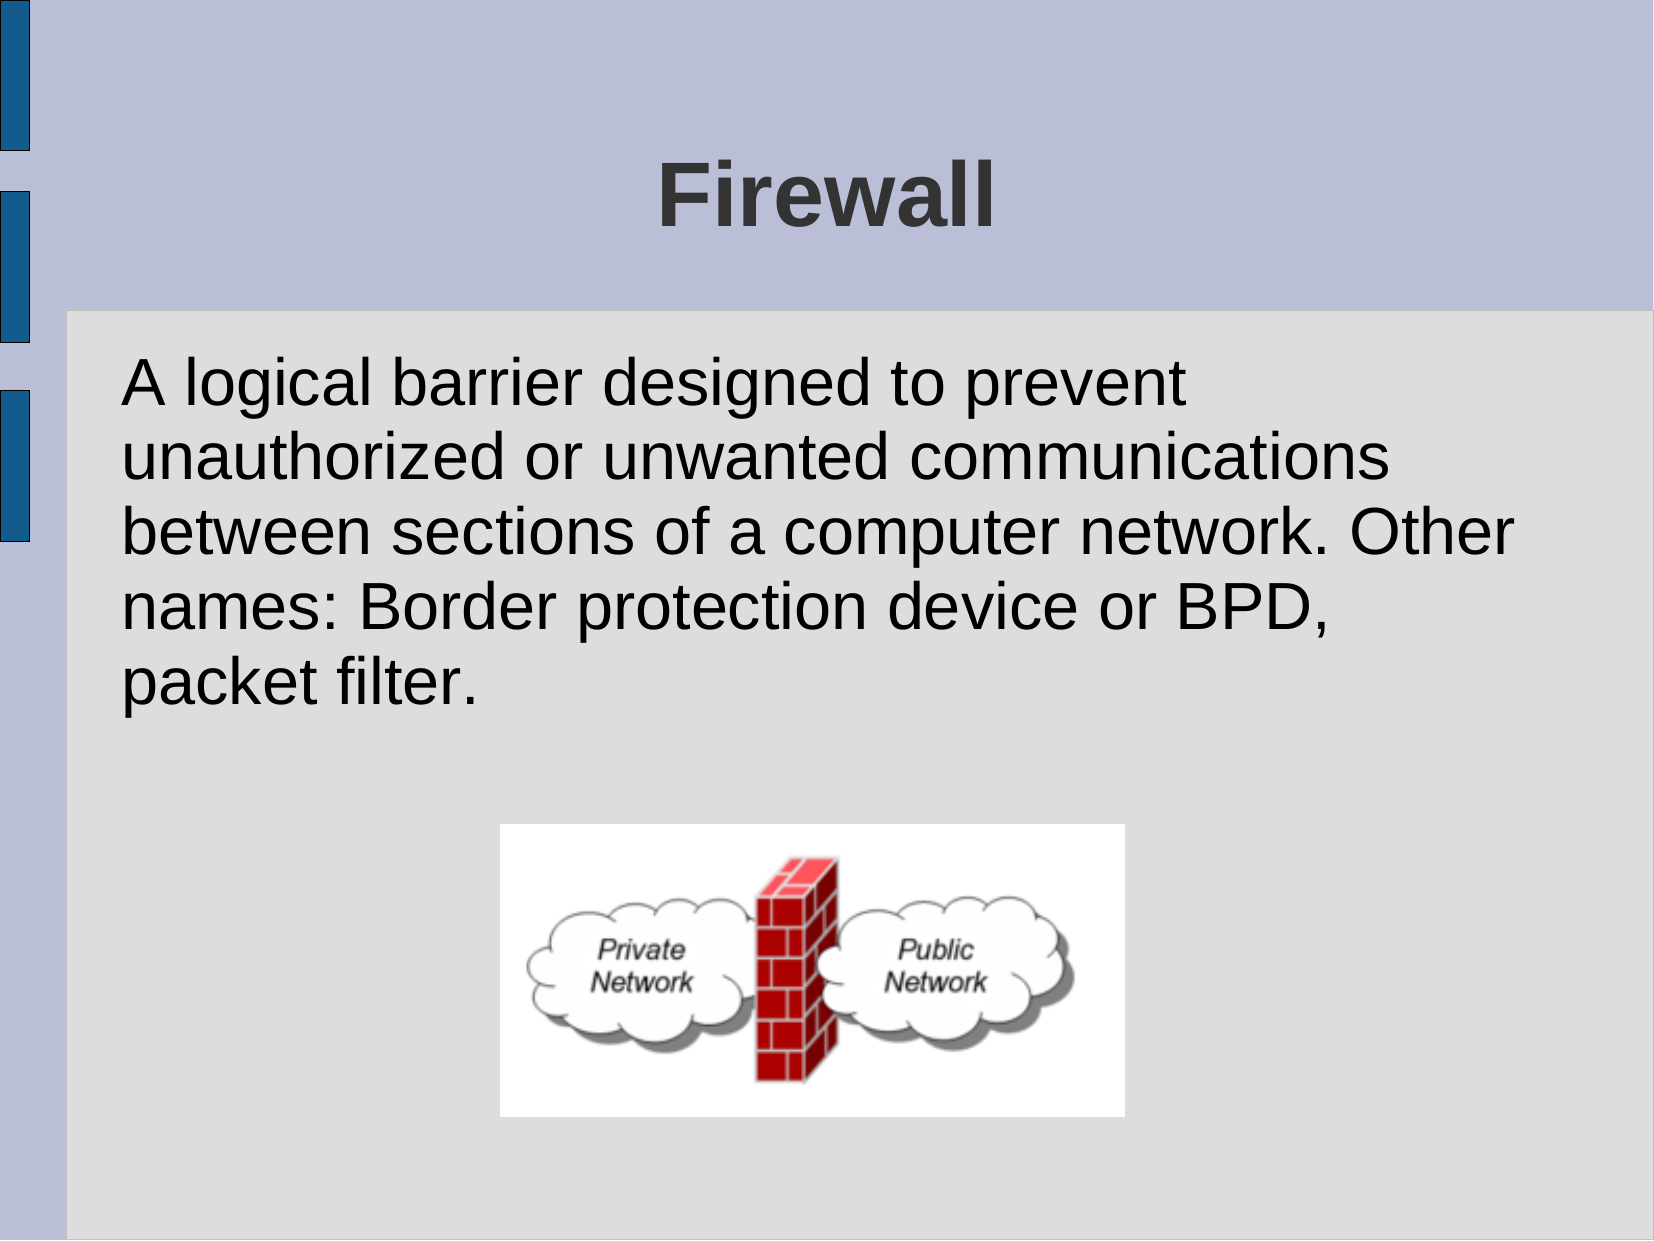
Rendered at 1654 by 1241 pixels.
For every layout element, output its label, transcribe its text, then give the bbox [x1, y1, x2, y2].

list A logical barrier designed to prevent unauthorized or unwanted communications between sections of a computer network. Other names: Border protection device or BPD, packet filter. [121, 344, 1534, 1127]
picture [500, 824, 1125, 1117]
title Firewall [121, 91, 1534, 299]
